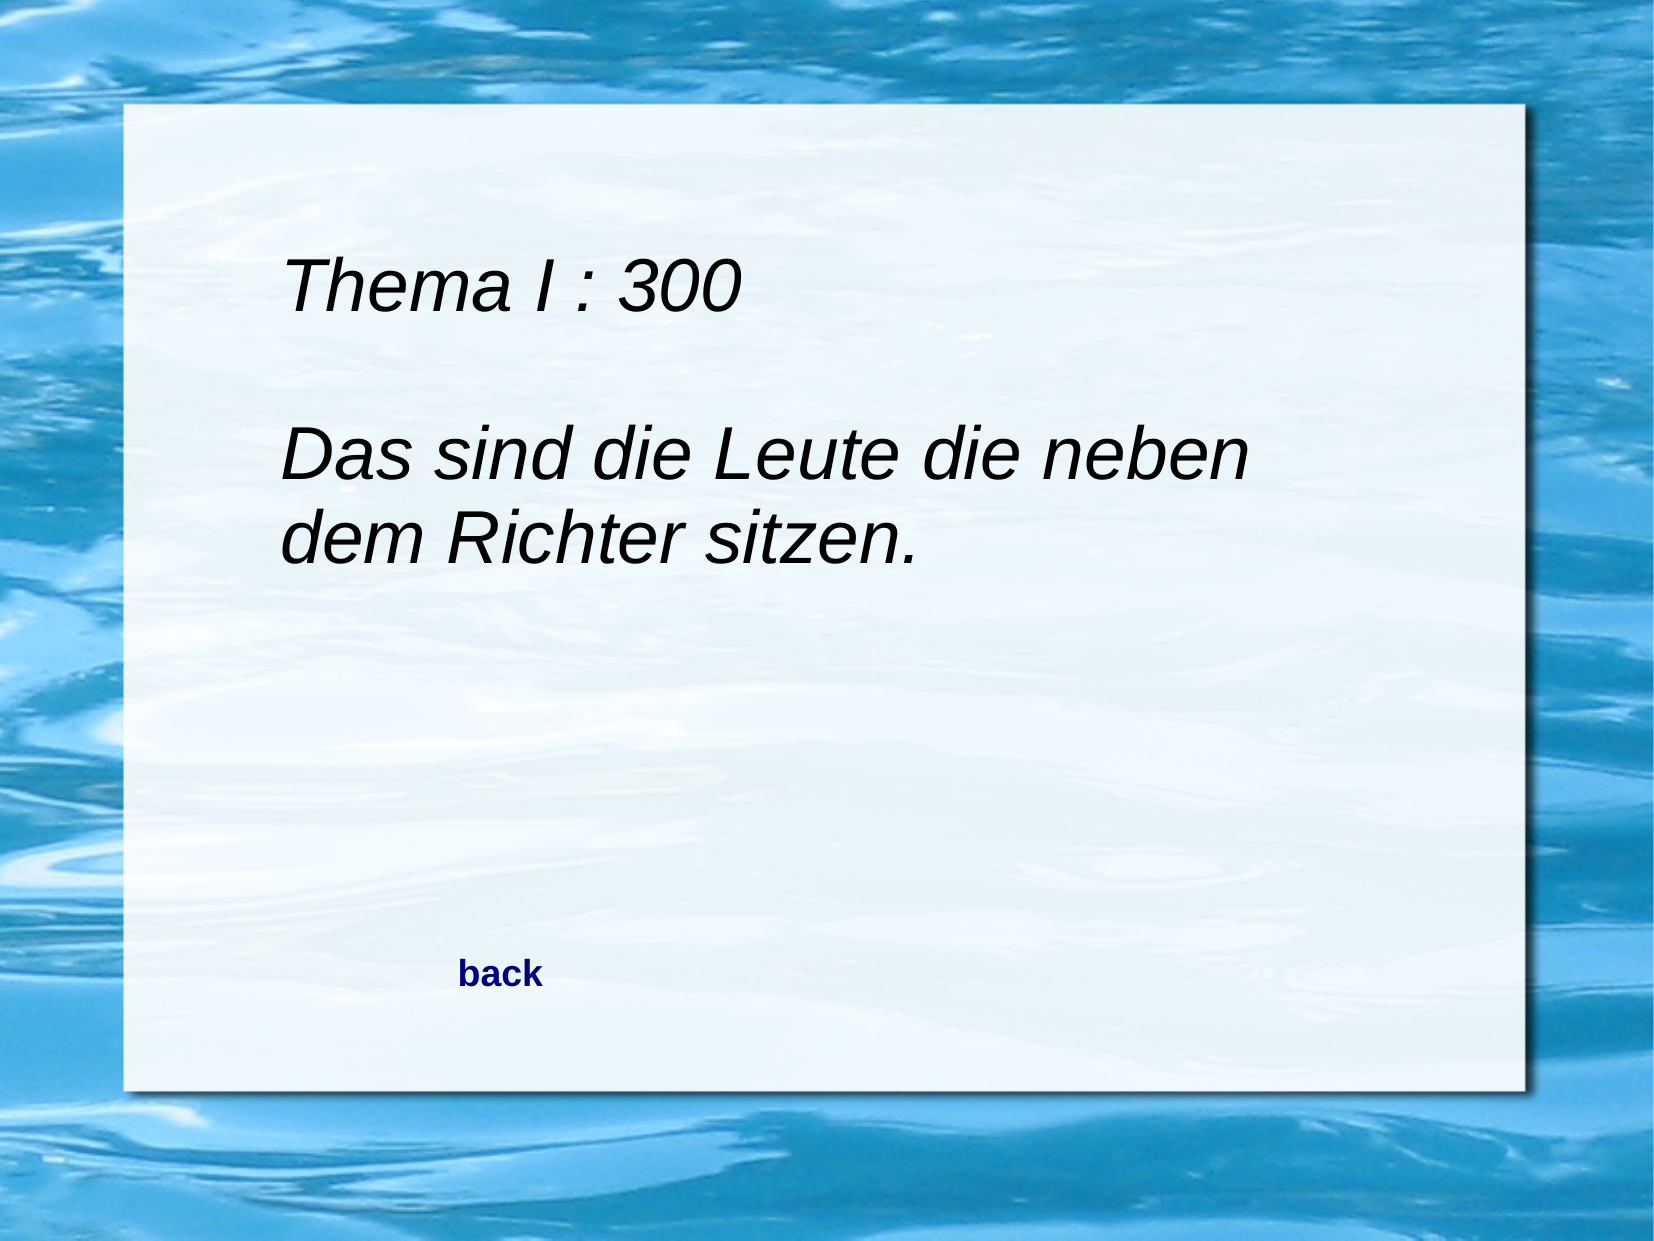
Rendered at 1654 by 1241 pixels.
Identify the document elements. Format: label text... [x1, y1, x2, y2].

text_box Thema I : 300 Das sind die Leute die neben dem Richter sitzen. [265, 236, 1418, 587]
picture [0, 0, 1654, 1241]
text_box back [442, 944, 621, 1003]
